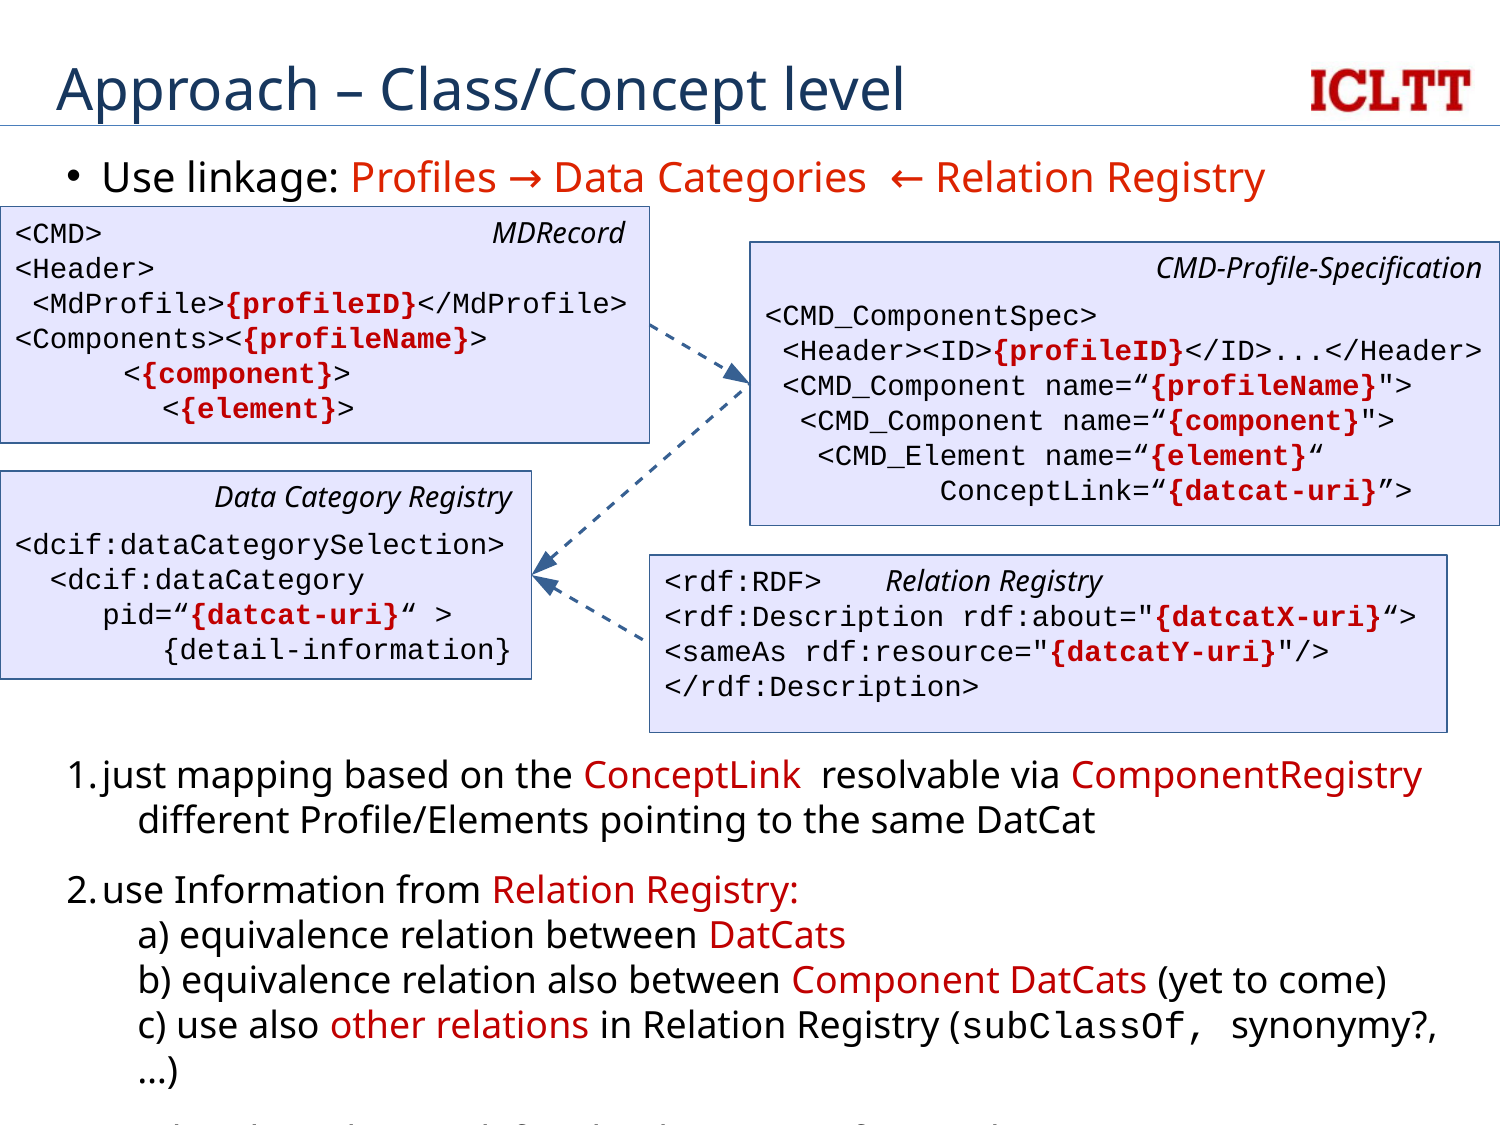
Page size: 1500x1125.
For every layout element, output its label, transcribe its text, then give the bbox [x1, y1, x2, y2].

text_box Data Category Registry <dcif:dataCategorySelection> <dcif:dataCategory pid=“{datcat-uri}“ > {detail-information} [0, 471, 532, 680]
text_box <rdf:RDF> Relation Registry <rdf:Description rdf:about="{datcatX-uri}“> <sameAs rdf:resource="{datcatY-uri}"/> </rdf:Description> [649, 555, 1447, 733]
title Approach – Class/Concept level [41, 45, 1426, 126]
text_box <CMD> MDRecord <Header> <MdProfile>{profileID}</MdProfile> <Components><{profileName}> <{component}> <{element}> [0, 206, 650, 443]
picture [1426, 61, 1475, 121]
text_box CMD-Profile-Specification <CMD_ComponentSpec> <Header><ID>{profileID}</ID>...</Header> <CMD_Component name=“{profileName}"> <CMD_Component name=“{component}"> <CMD_Element name=“{element}“ ConceptLink=“{datcat-uri}”> [750, 242, 1500, 526]
list Use linkage: Profiles → Data Categories ← Relation Registry just mapping based on the ConceptLink resolvable via ComponentRegistry different Profile/Elements pointing to the same DatCat use Information from Relation Registry: a) equivalence relation between DatCats b) equivalence relation also between Component DatCats (yet to come) c) use also other relations in Relation Registry (subClassOf, synonymy?, …) Apply selected (user-defined) relation-sets from Relation Registry [51, 143, 1477, 1125]
